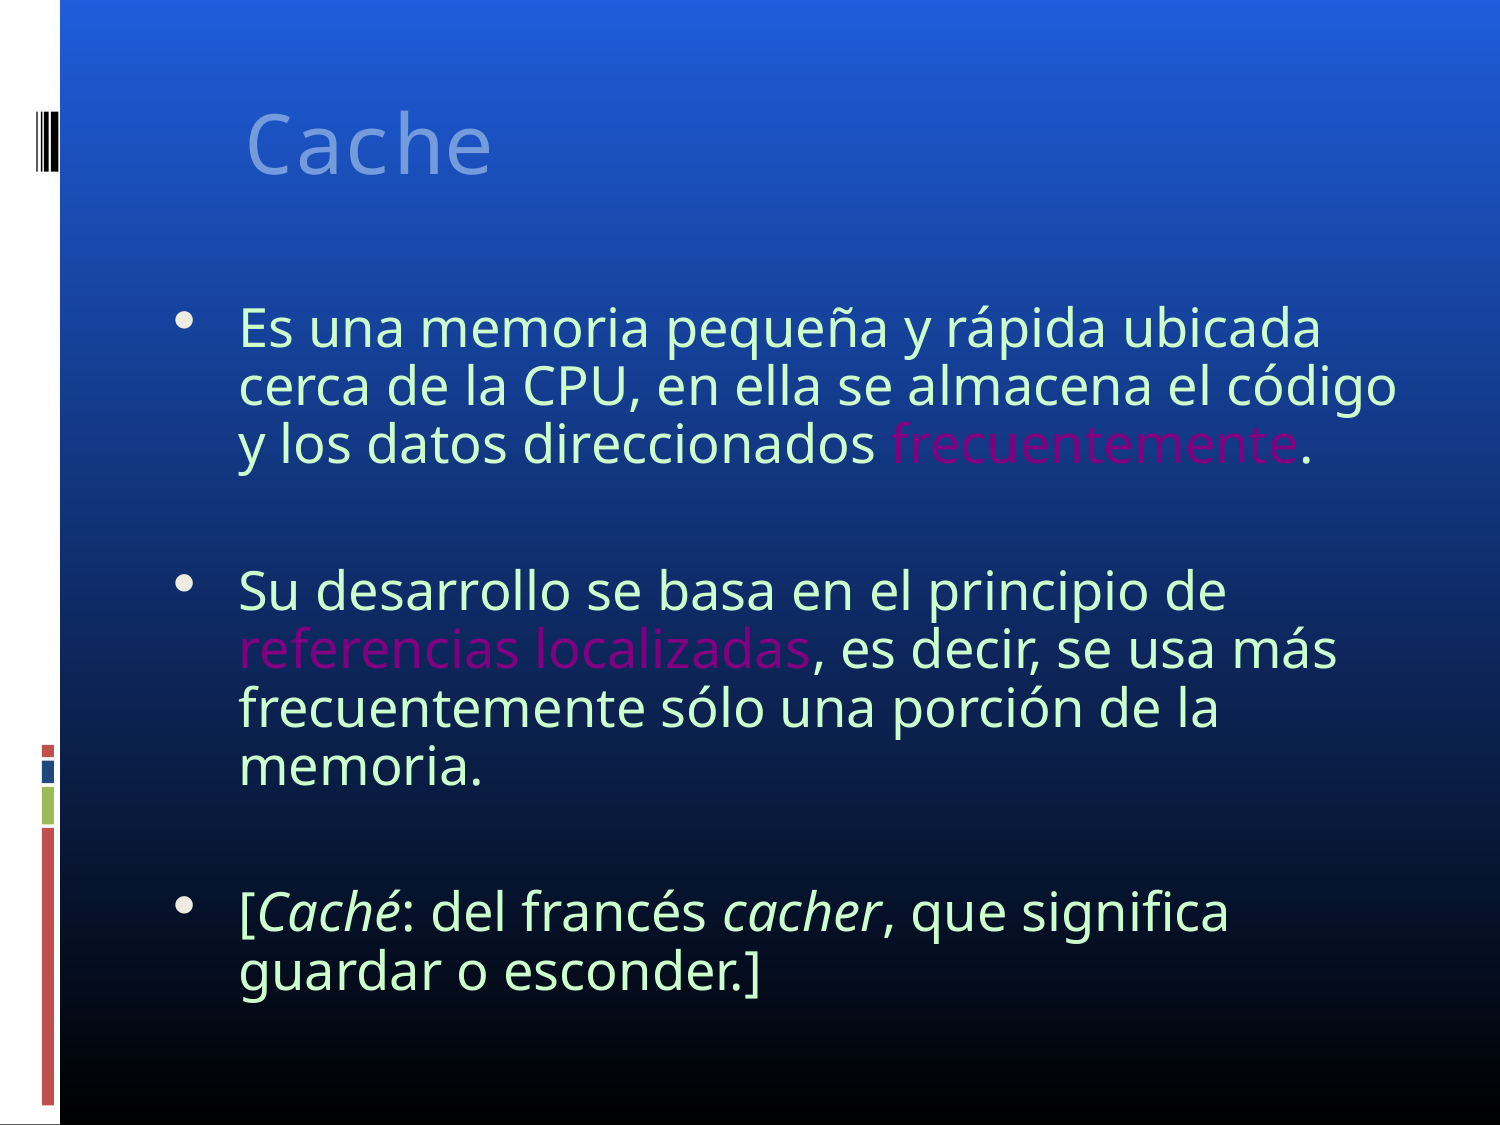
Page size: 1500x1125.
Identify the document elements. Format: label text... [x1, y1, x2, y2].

list Es una memoria pequeña y rápida ubicada cerca de la CPU, en ella se almacena el código y los datos direccionados frecuentemente. Su desarrollo se basa en el principio de referencias localizadas, es decir, se usa más frecuentemente sólo una porción de la memoria. [Caché: del francés cacher, que significa guardar o esconder.] [150, 292, 1426, 1068]
title Cache [150, 84, 1426, 235]
